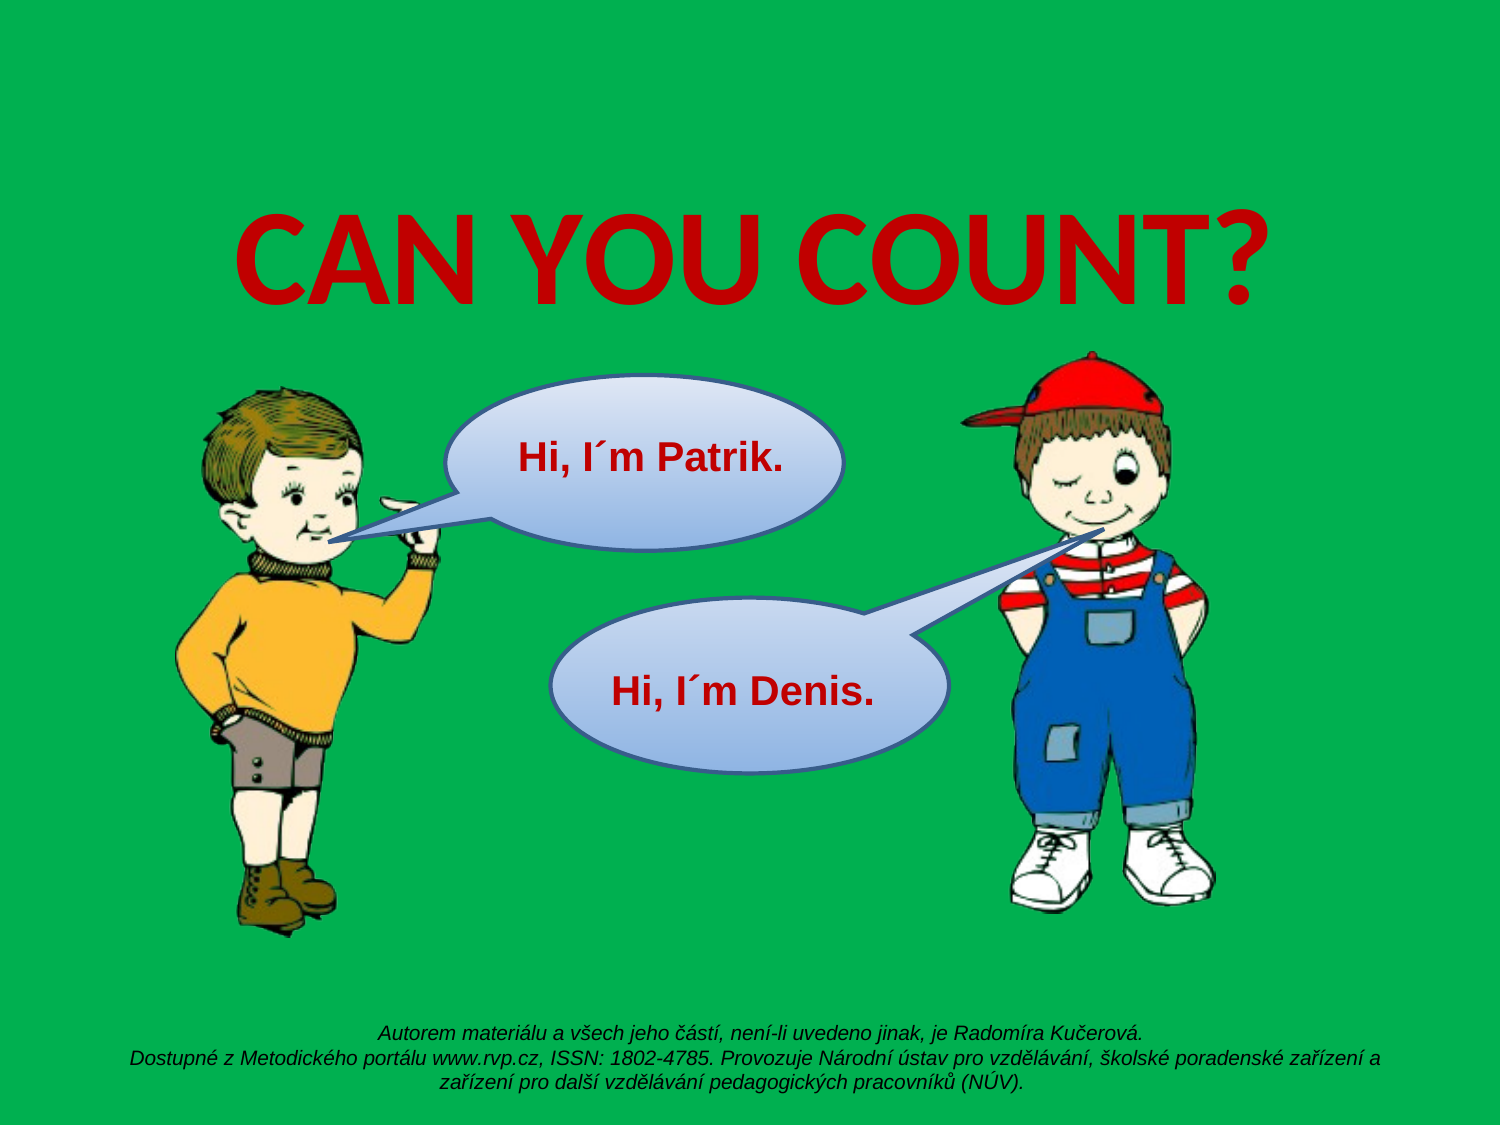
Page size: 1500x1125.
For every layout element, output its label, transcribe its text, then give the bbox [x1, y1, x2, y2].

text_box Hi, I´m Patrik. [468, 421, 879, 488]
text_box [568, 722, 932, 774]
text_box [469, 374, 820, 421]
text_box Hi, I´m Denis. [527, 656, 938, 722]
picture [175, 386, 441, 938]
title CAN YOU COUNT? [117, 128, 1393, 371]
picture [960, 351, 1216, 915]
text_box Autorem materiálu a všech jeho částí, není-li uvedeno jinak, je Radomíra Kučerová. Dostupné z Metodického portálu www.rvp.cz, ISSN: 1802-4785. Provozuje Národní ústav pro vzdělávání, školské poradenské zařízení a zařízení pro další vzdělávání pedagogických pracovníků (NÚV). [29, 1011, 1436, 1102]
text_box [562, 529, 1105, 715]
text_box [328, 422, 836, 551]
